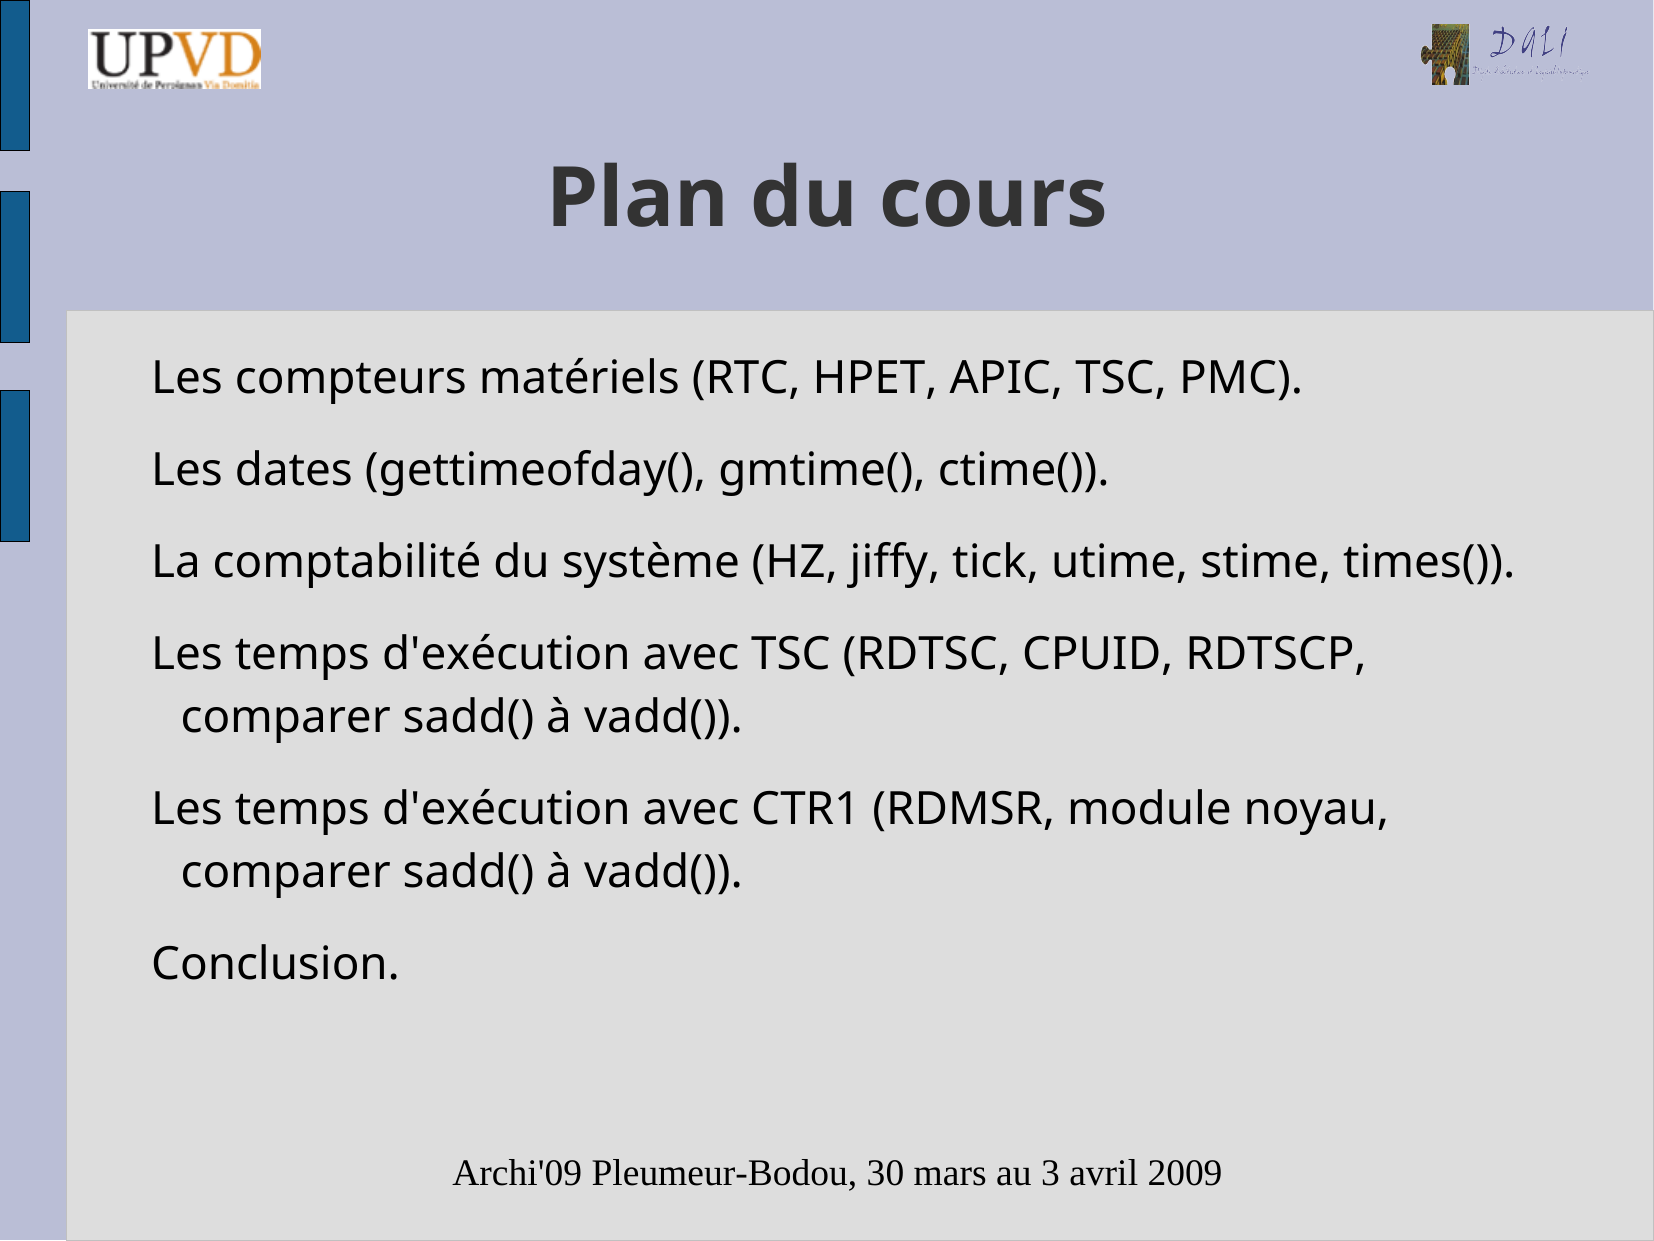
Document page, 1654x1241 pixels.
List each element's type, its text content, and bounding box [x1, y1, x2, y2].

picture [88, 29, 261, 89]
text_box Archi'09 Pleumeur-Bodou, 30 mars au 3 avril 2009 [452, 1151, 1226, 1204]
title Plan du cours [121, 91, 1534, 299]
list Les compteurs matériels (RTC, HPET, APIC, TSC, PMC). Les dates (gettimeofday(), gmtime(), ctime()). La comptabilité du système (HZ, jiffy, tick, utime, stime, times()). Les temps d'exécution avec TSC (RDTSC, CPUID, RDTSCP, comparer sadd() à vadd()). Les temps d'exécution avec CTR1 (RDMSR, module noyau, comparer sadd() à vadd()). Conclusion. [121, 344, 1534, 1127]
picture [1420, 24, 1593, 85]
